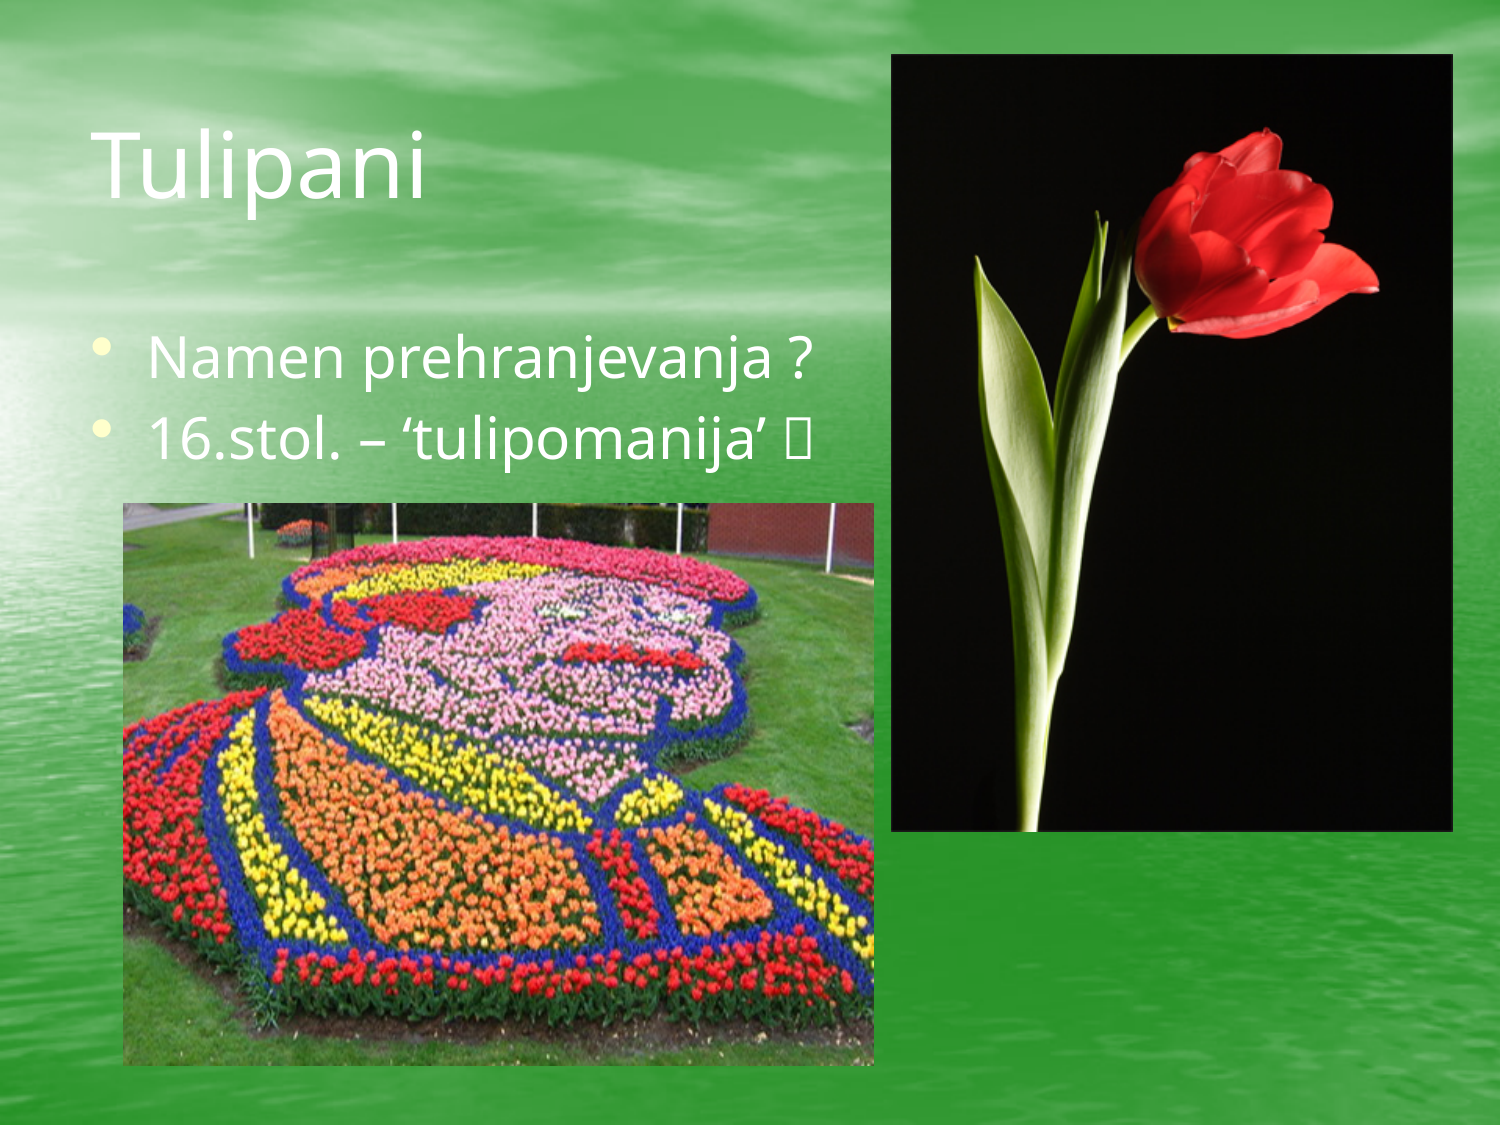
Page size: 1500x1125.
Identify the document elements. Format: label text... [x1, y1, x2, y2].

picture [0, 0, 1500, 1125]
title Tulipani [75, 47, 1425, 275]
list Namen prehranjevanja ? 16.stol. – ‘tulipomanija’  [75, 312, 891, 638]
